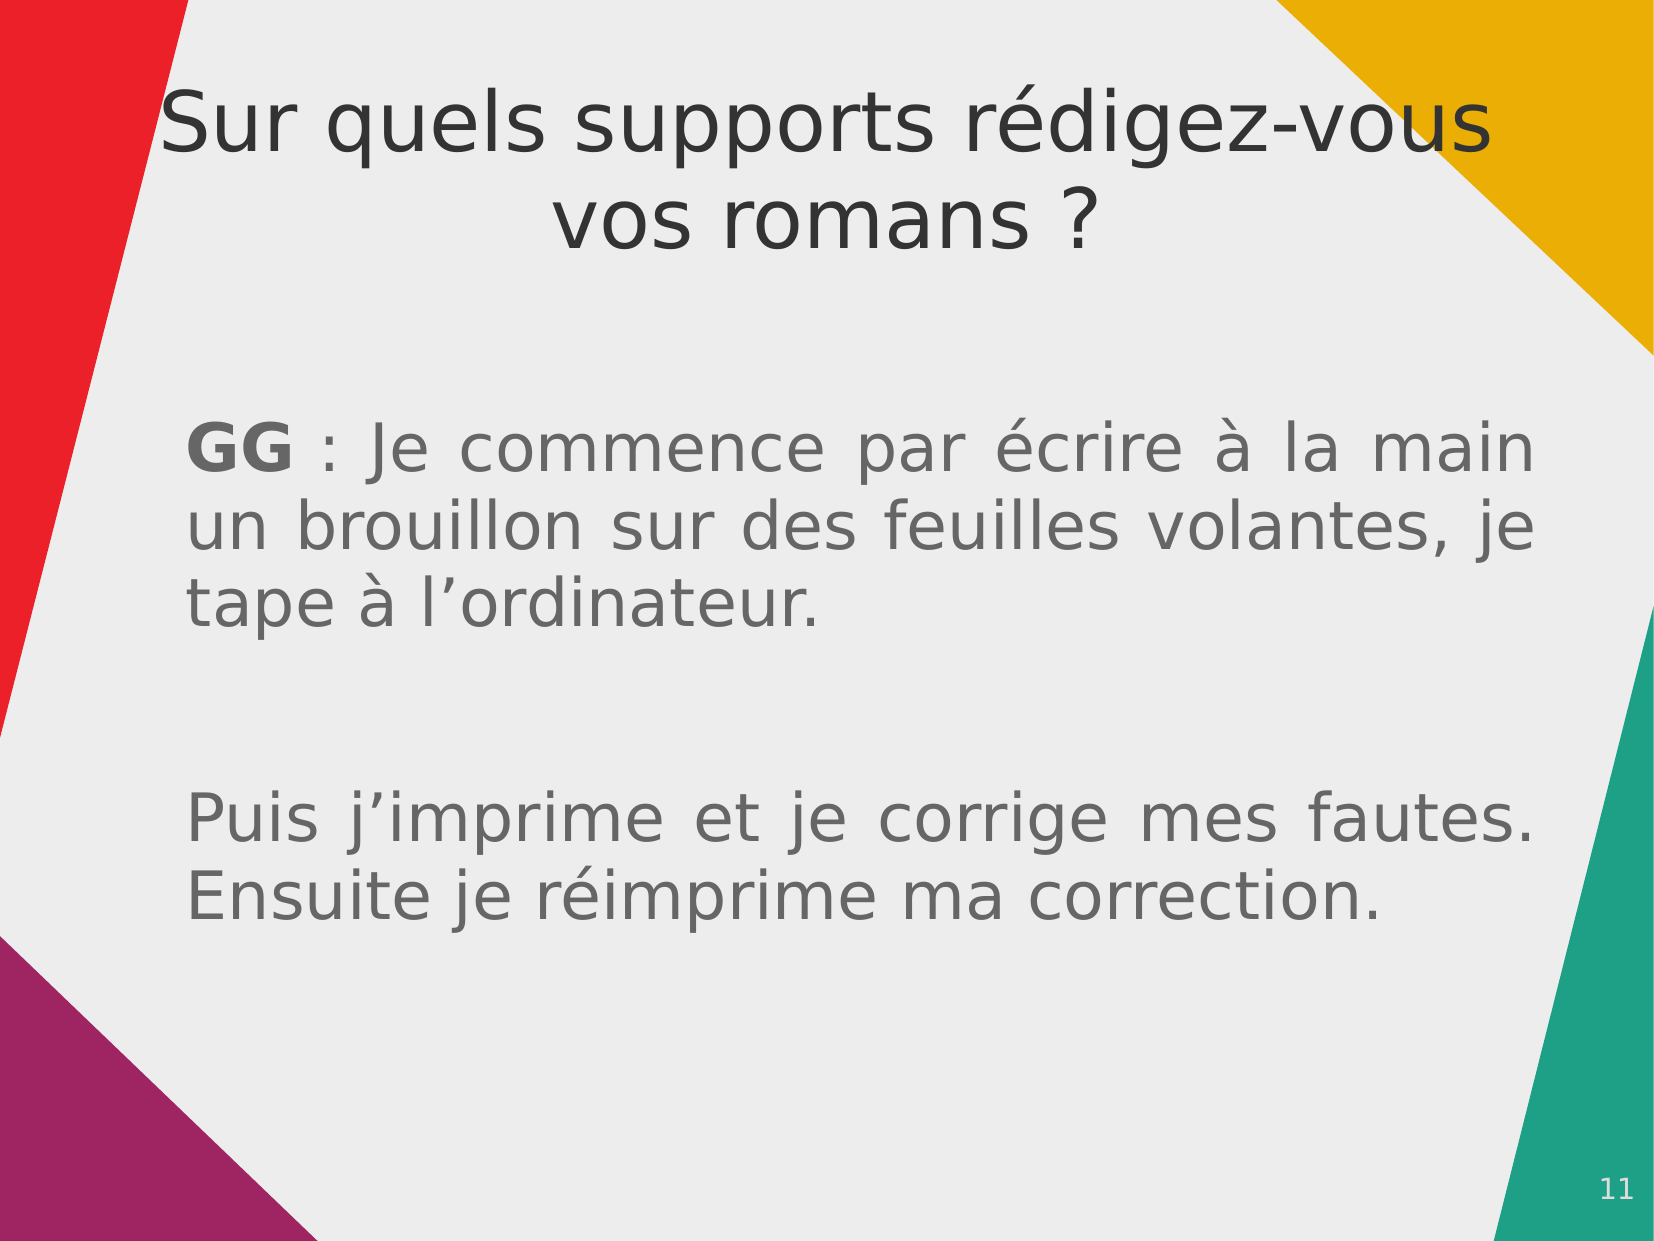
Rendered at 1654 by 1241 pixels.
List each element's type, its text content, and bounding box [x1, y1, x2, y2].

title Sur quels supports rédigez-vous vos romans ? [114, 73, 1539, 271]
list GG : Je commence par écrire à la main un brouillon sur des feuilles volantes, je tape à l’ordinateur. Puis j’imprime et je corrige mes fautes. Ensuite je réimprime ma correction. [114, 302, 1539, 1033]
